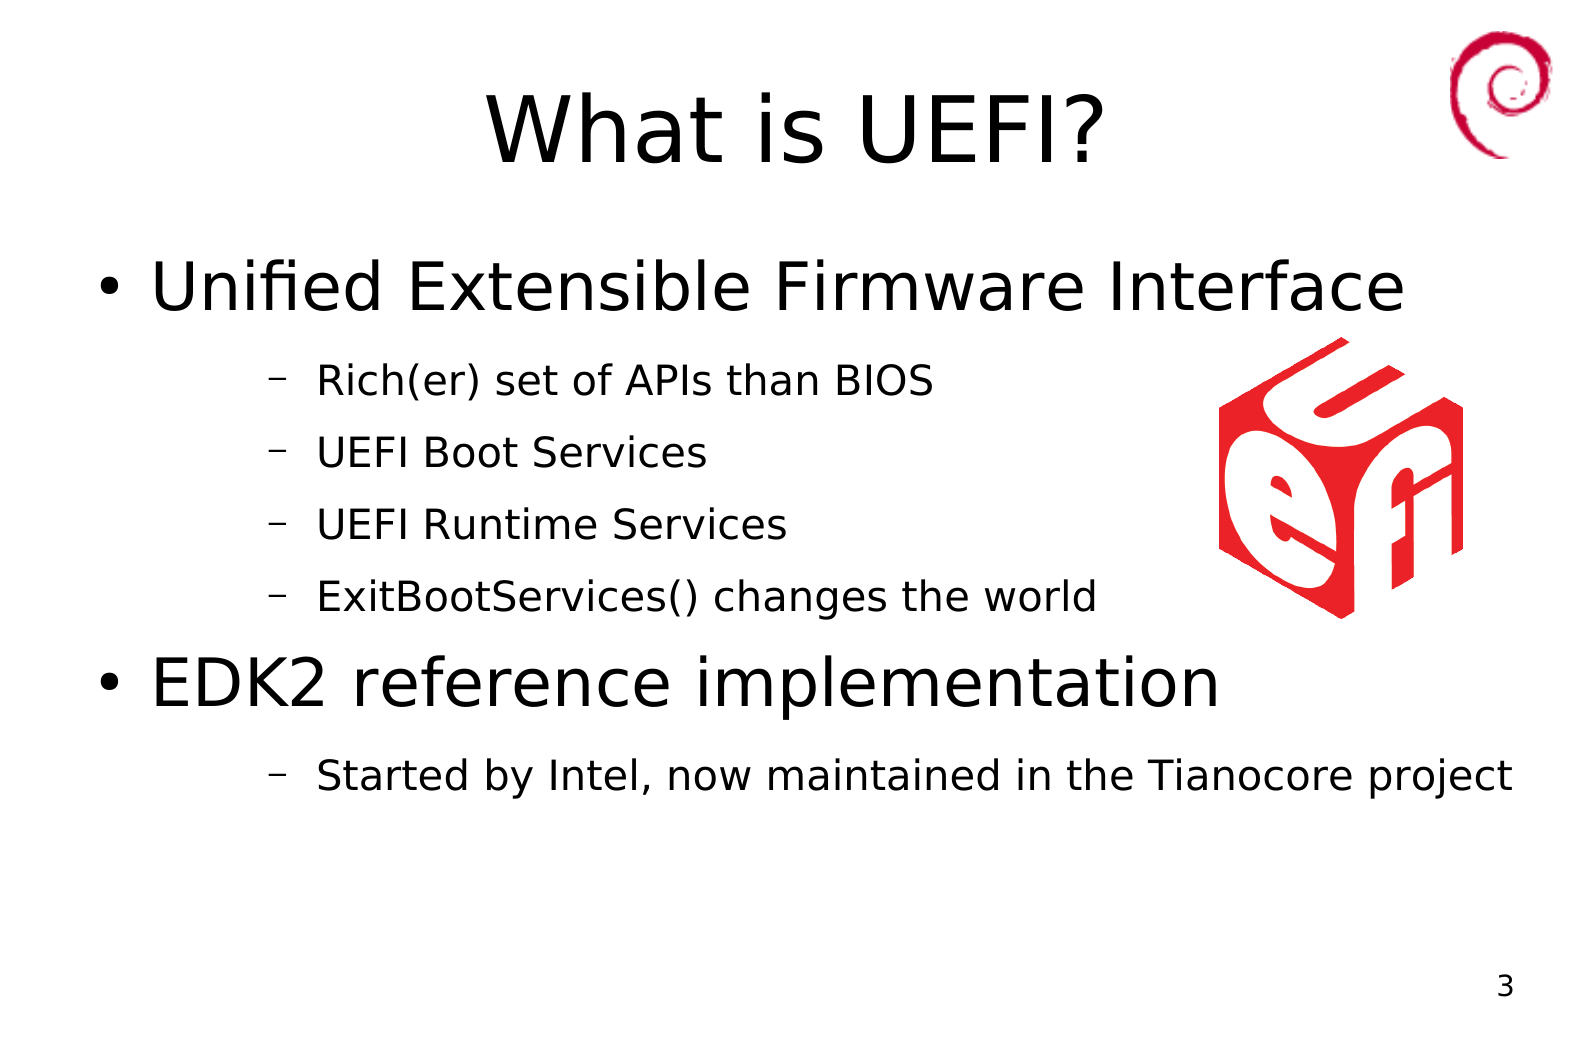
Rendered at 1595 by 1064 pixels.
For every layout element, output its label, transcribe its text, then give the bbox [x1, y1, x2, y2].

list Unified Extensible Firmware Interface Rich(er) set of APIs than BIOS UEFI Boot Services UEFI Runtime Services ExitBootServices() changes the world EDK2 reference implementation Started by Intel, now maintained in the Tianocore project [79, 248, 1515, 951]
title What is UEFI? [79, 42, 1515, 220]
picture [1219, 337, 1463, 619]
picture [1450, 31, 1555, 159]
